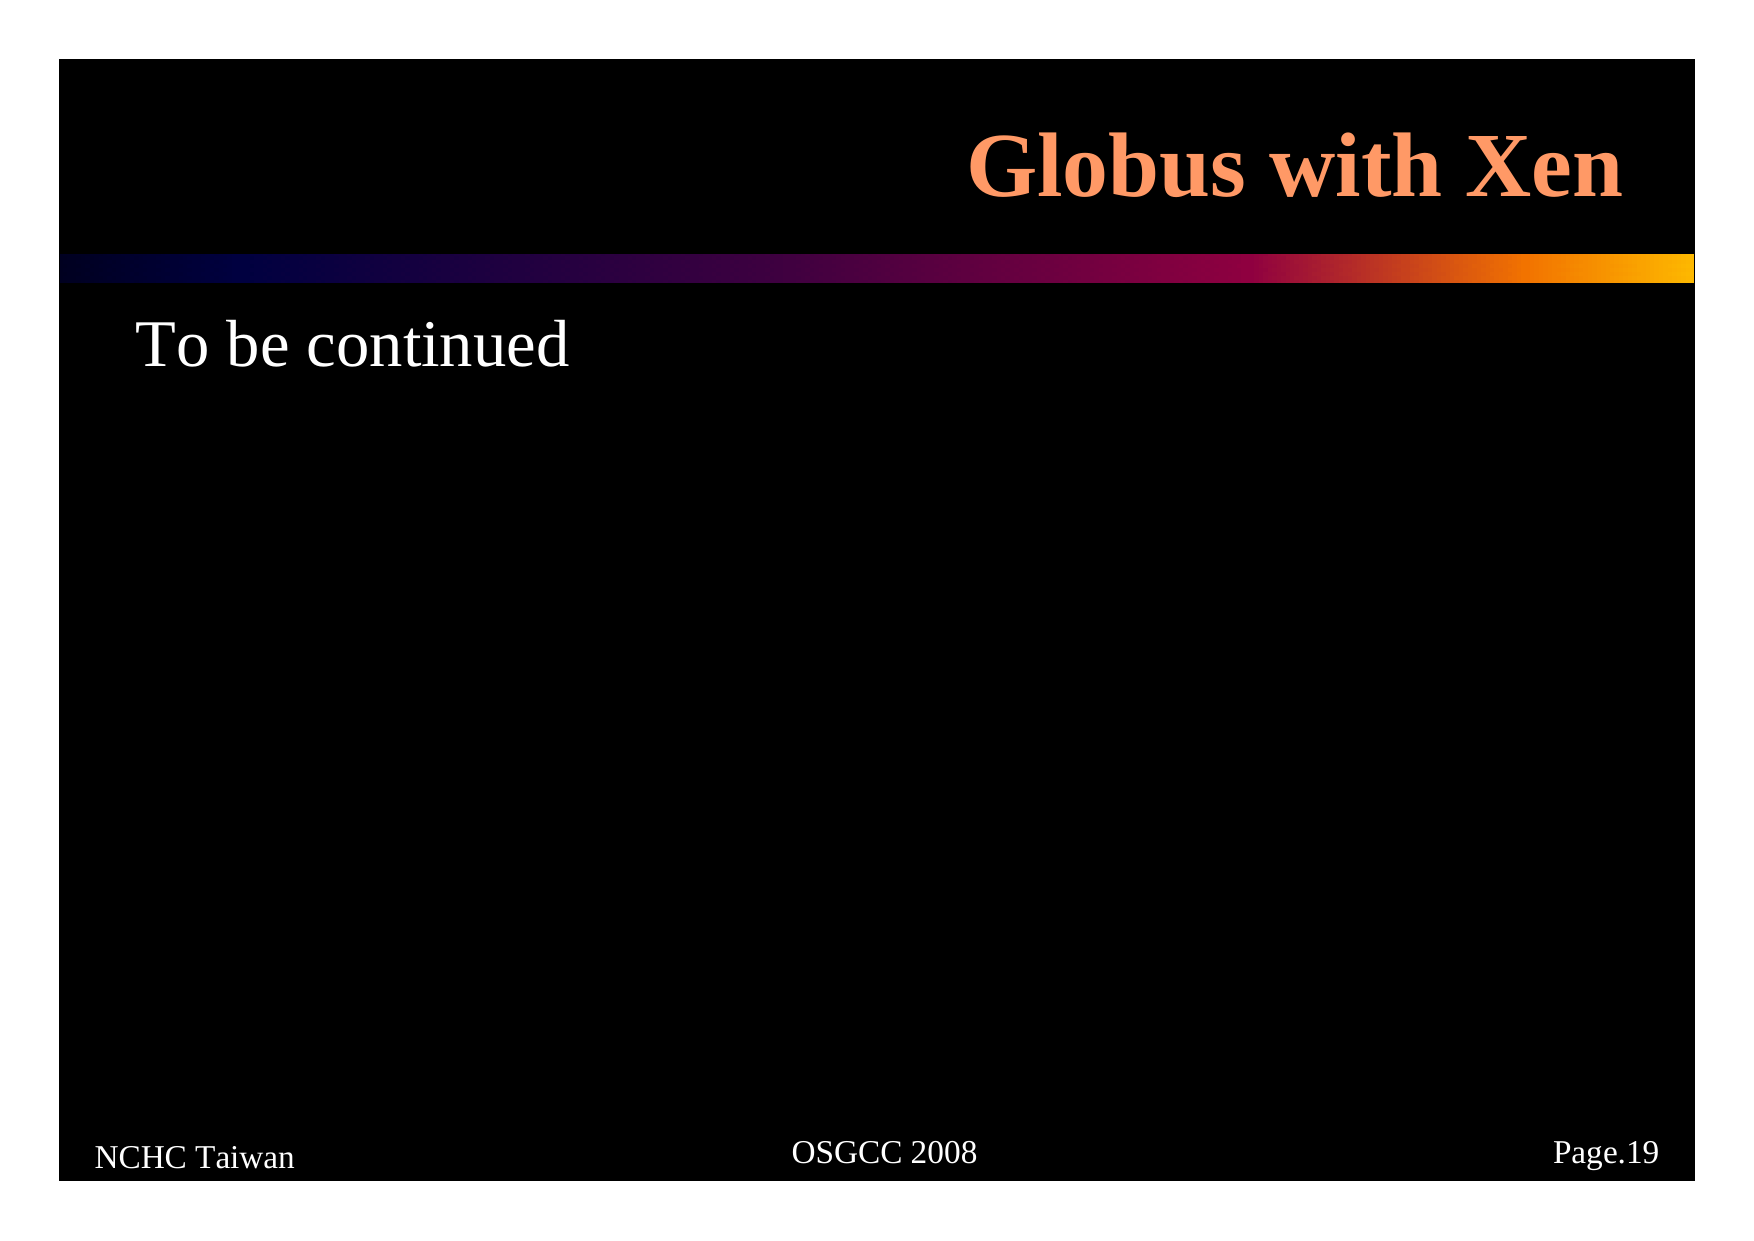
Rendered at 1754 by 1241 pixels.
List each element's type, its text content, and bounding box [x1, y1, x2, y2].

list To be continued [118, 307, 1610, 1075]
title Globus with Xen [118, 93, 1625, 238]
picture [60, 254, 1694, 283]
